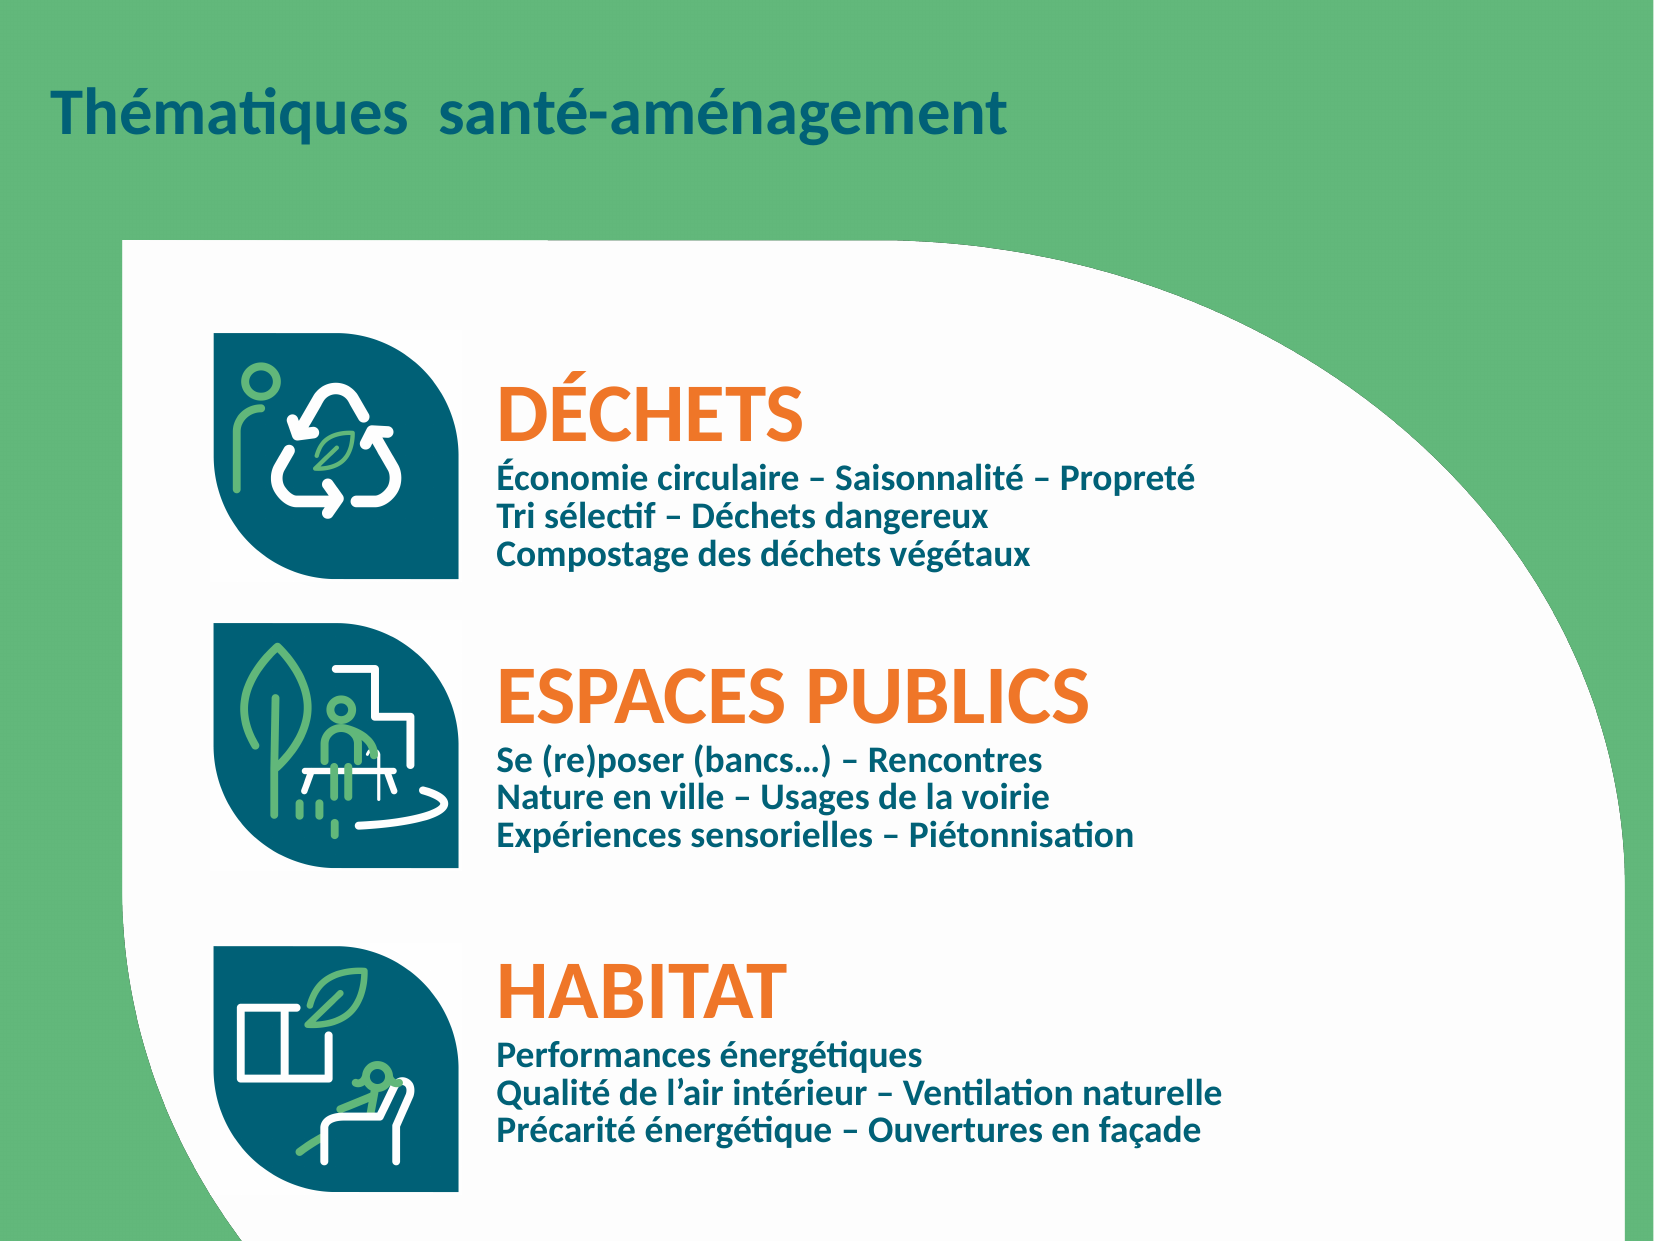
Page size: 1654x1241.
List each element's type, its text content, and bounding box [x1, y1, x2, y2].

text_box HABITAT Performances énergétiques Qualité de l’air intérieur – Ventilation naturelle Précarité énergétique – Ouvertures en façade [481, 948, 1300, 1241]
picture [0, 0, 1654, 1241]
text_box DÉCHETS Économie circulaire – Saisonnalité – Propreté Tri sélectif – Déchets dangereux Compostage des déchets végétaux [481, 371, 1288, 653]
title Thématiques santé-aménagement [35, 22, 1325, 213]
text_box ESPACES PUBLICS Se (re)poser (bancs…) – Rencontres Nature en ville – Usages de la voirie Expériences sensorielles – Piétonnisation [481, 653, 1288, 948]
